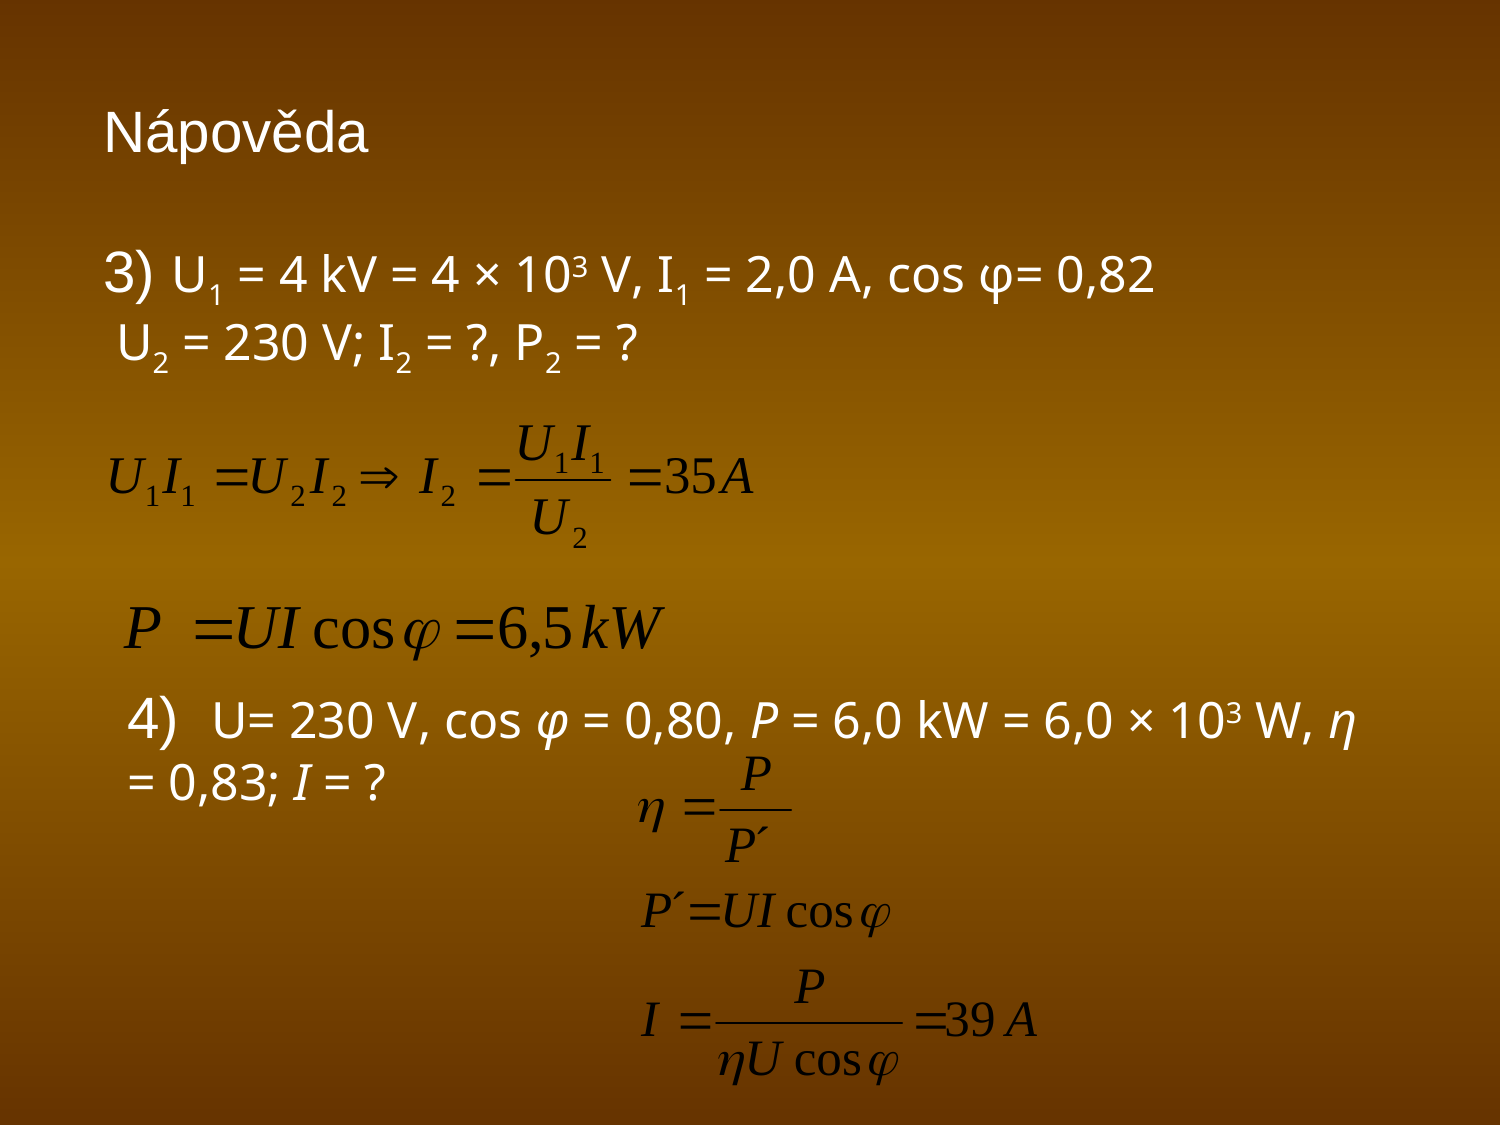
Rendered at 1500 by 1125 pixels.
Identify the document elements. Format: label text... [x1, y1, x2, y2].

text_box Nápověda 3) U1 = 4 kV = 4 × 103 V, I1 = 2,0 A, cos φ= 0,82 U2 = 230 V; I2 = ?, P2 = ? [88, 86, 1377, 387]
text_box 4) U= 230 V, cos φ = 0,80, P = 6,0 kW = 6,0 × 103 W, η = 0,83; I = ? [112, 672, 1405, 819]
chart [102, 408, 760, 685]
chart [631, 739, 1046, 1098]
